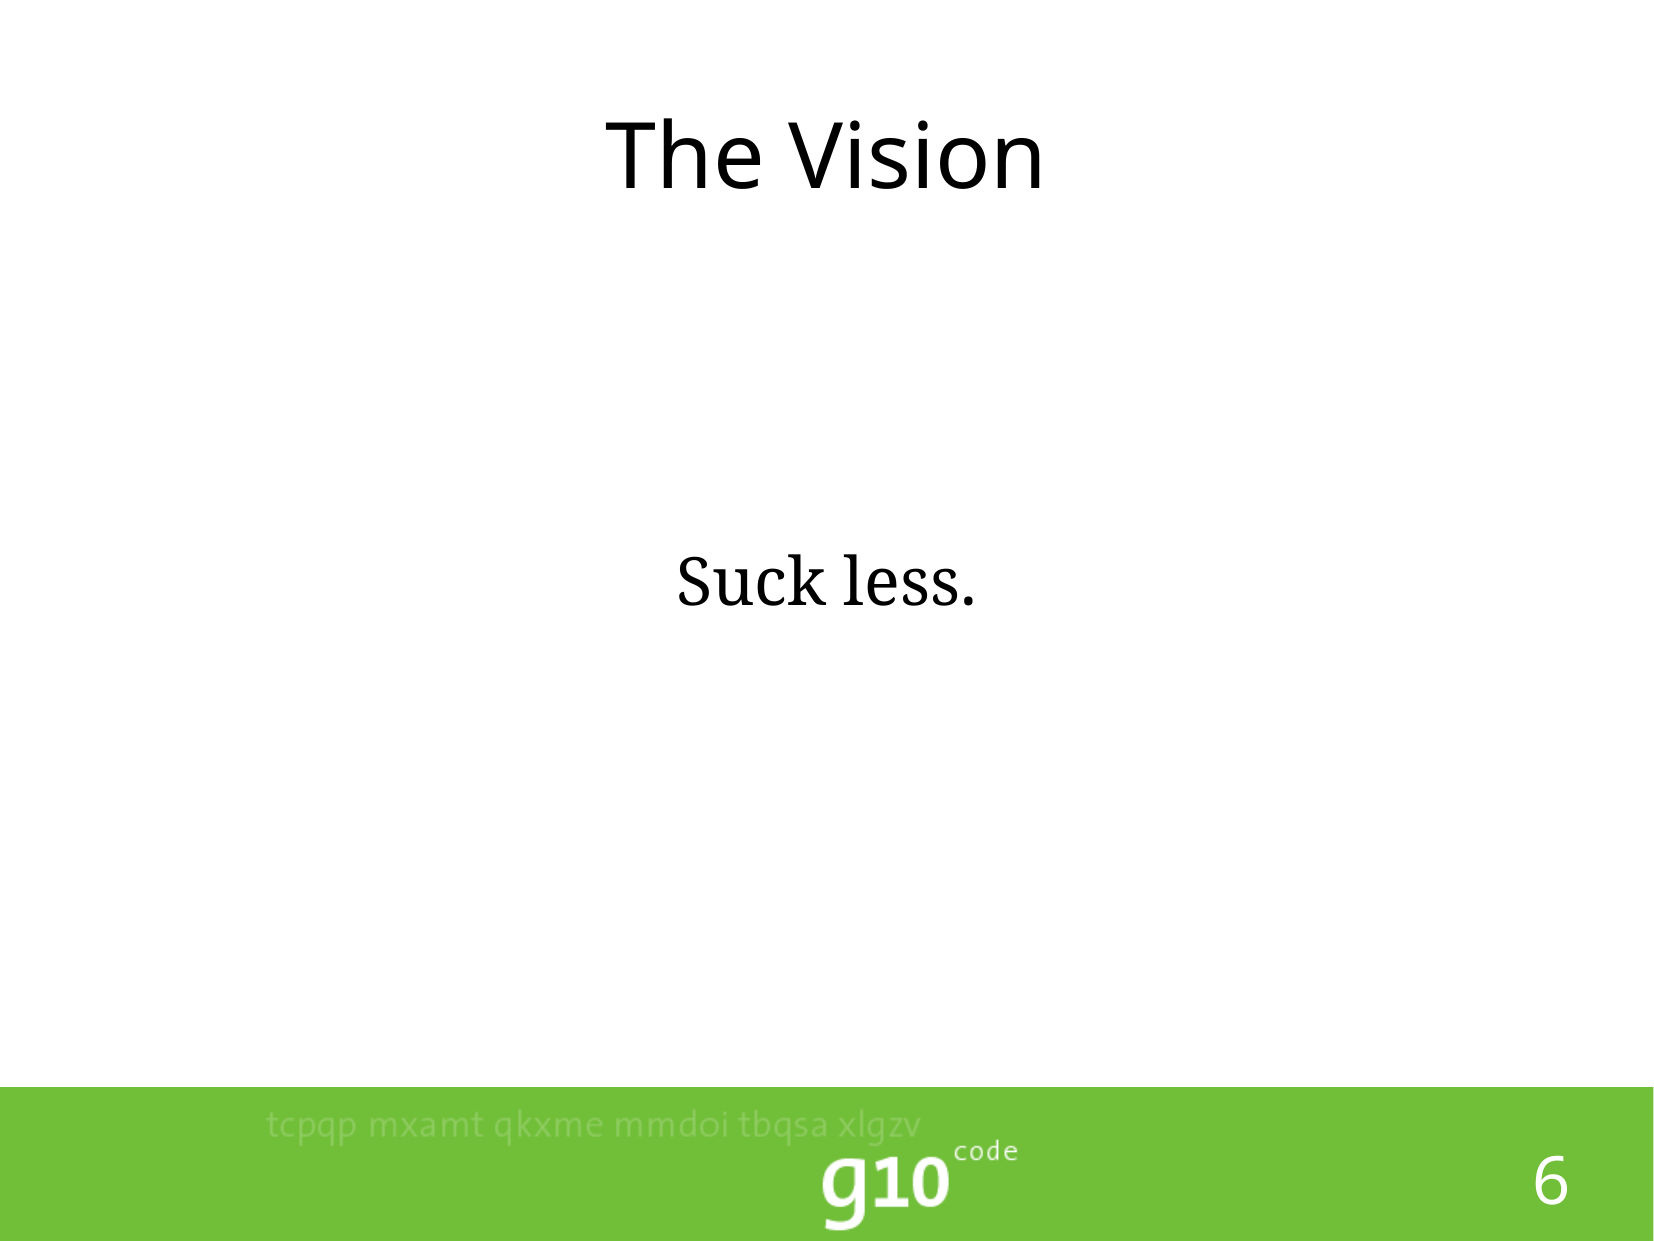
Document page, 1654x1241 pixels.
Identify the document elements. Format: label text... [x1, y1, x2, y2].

picture [0, 1087, 1654, 1241]
subtitle Suck less. [82, 49, 1571, 1109]
